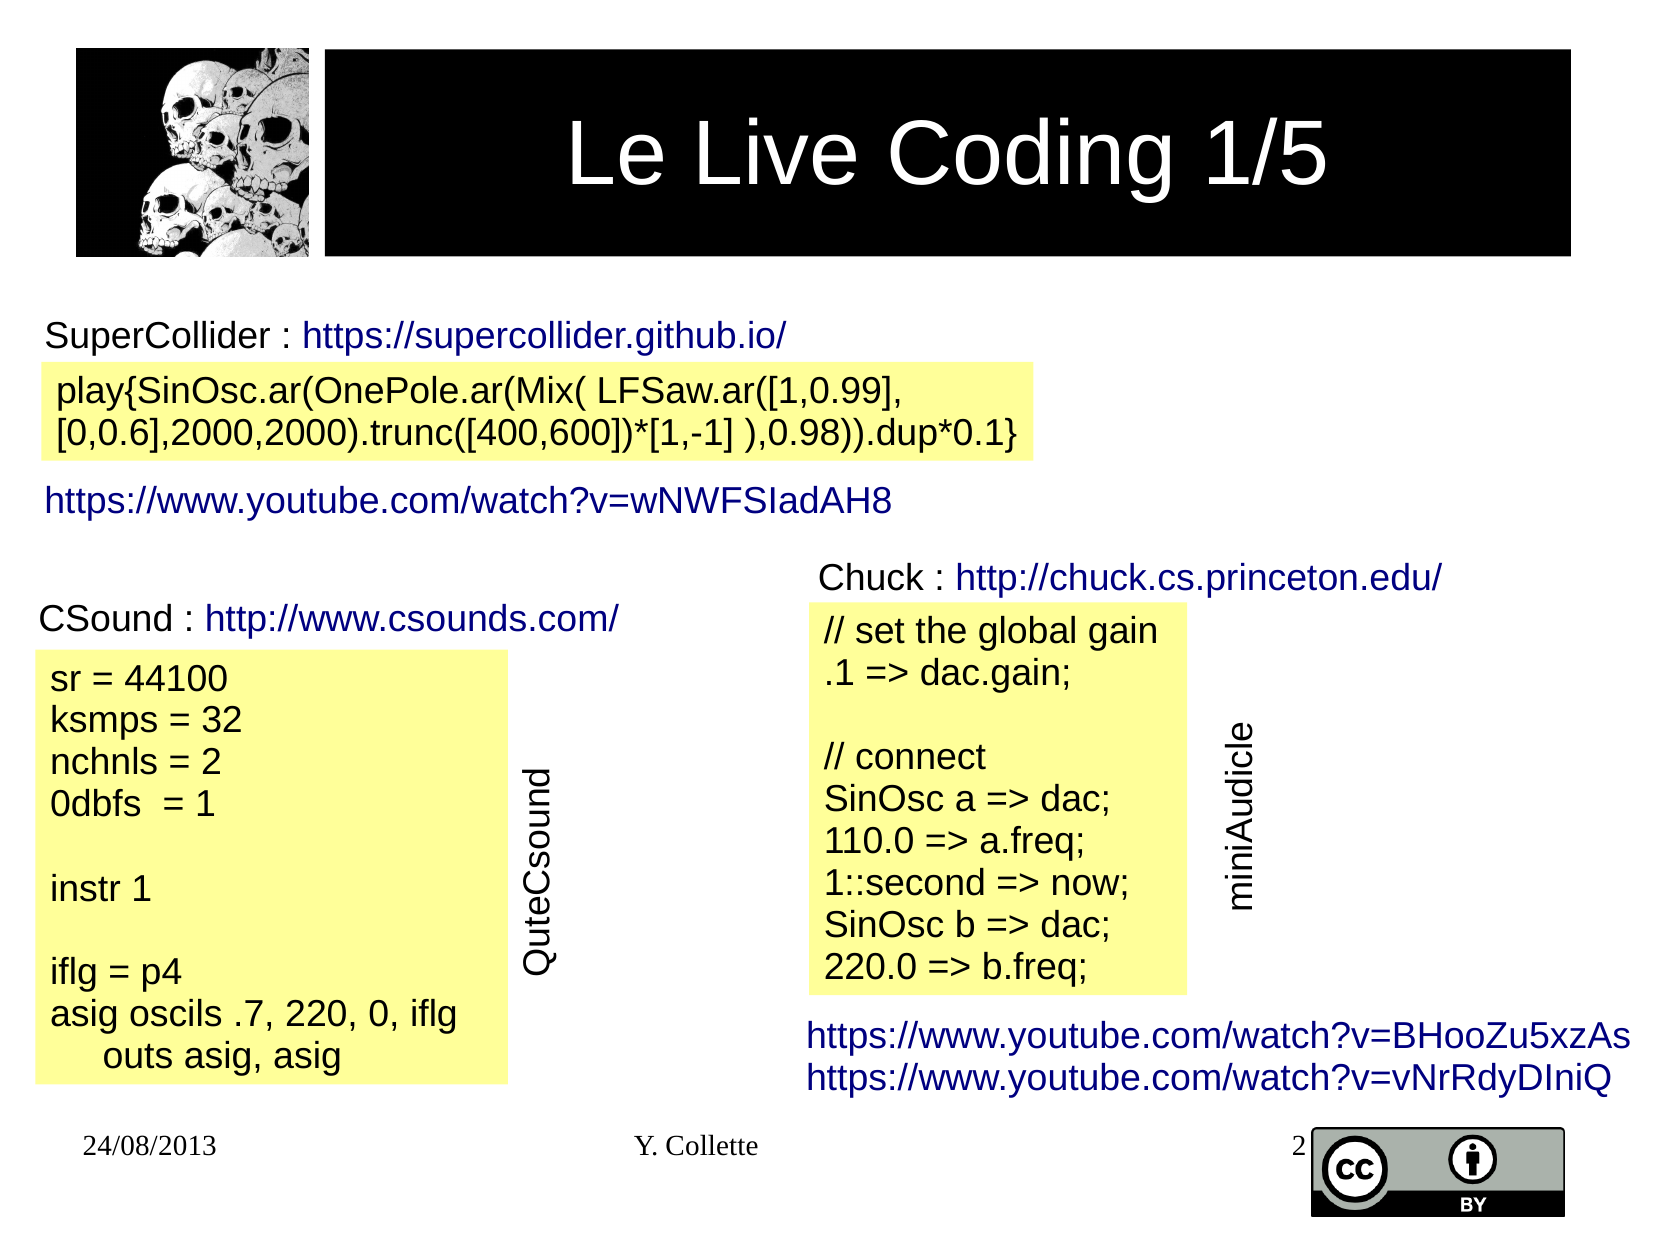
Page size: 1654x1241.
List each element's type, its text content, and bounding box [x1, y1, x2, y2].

text_box https://www.youtube.com/watch?v=wNWFSIadAH8 [29, 472, 945, 530]
title Le Live Coding 1/5 [324, 49, 1571, 257]
text_box miniAudicle [1210, 649, 1268, 928]
text_box play{SinOsc.ar(OnePole.ar(Mix( LFSaw.ar([1,0.99],[0,0.6],2000,2000).trunc([400,600])*[1,-1] ),0.98)).dup*0.1} [41, 361, 1034, 461]
text_box https://www.youtube.com/watch?v=BHooZu5xzAs https://www.youtube.com/watch?v=vNrRdyDIniQ [791, 1006, 1654, 1106]
text_box SuperCollider : https://supercollider.github.io/ [29, 307, 804, 364]
picture [1311, 1127, 1565, 1217]
text_box QuteCsound [507, 714, 565, 993]
picture [76, 48, 309, 257]
text_box sr = 44100 ksmps = 32 nchnls = 2 0dbfs = 1 instr 1 iflg = p4 asig oscils .7, 220, 0, iflg outs asig, asig [35, 649, 508, 1085]
text_box Chuck : http://chuck.cs.princeton.edu/ [803, 549, 1465, 607]
text_box // set the global gain .1 => dac.gain; // connect SinOsc a => dac; 110.0 => a.freq; 1::second => now; SinOsc b => dac; 220.0 => b.freq; [809, 607, 1188, 996]
text_box CSound : http://www.csounds.com/ [23, 590, 650, 648]
